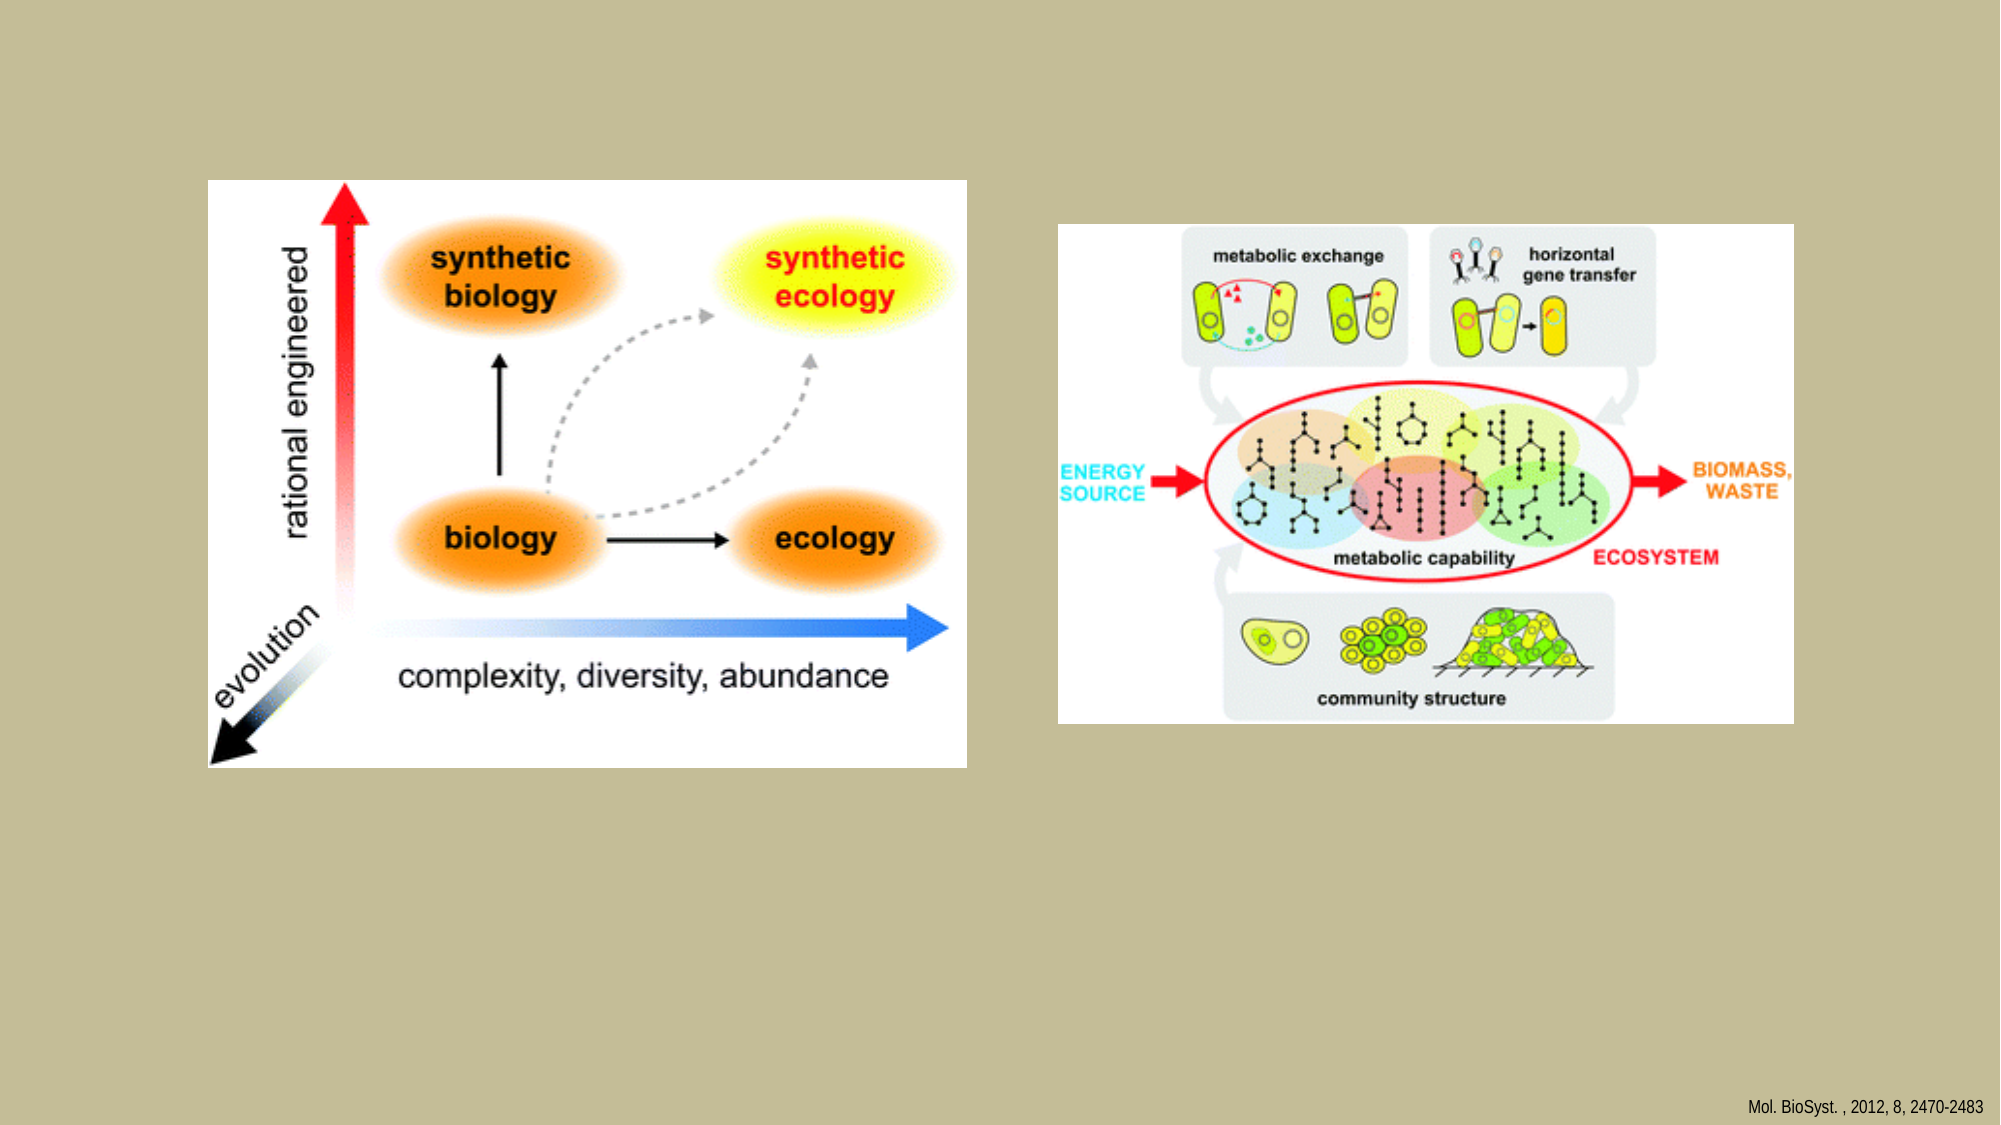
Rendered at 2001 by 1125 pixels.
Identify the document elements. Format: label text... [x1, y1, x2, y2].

text_box Mol. BioSyst. , 2012, 8, 2470-2483 [1729, 1087, 1999, 1125]
picture [208, 180, 967, 768]
picture [1058, 224, 1794, 724]
